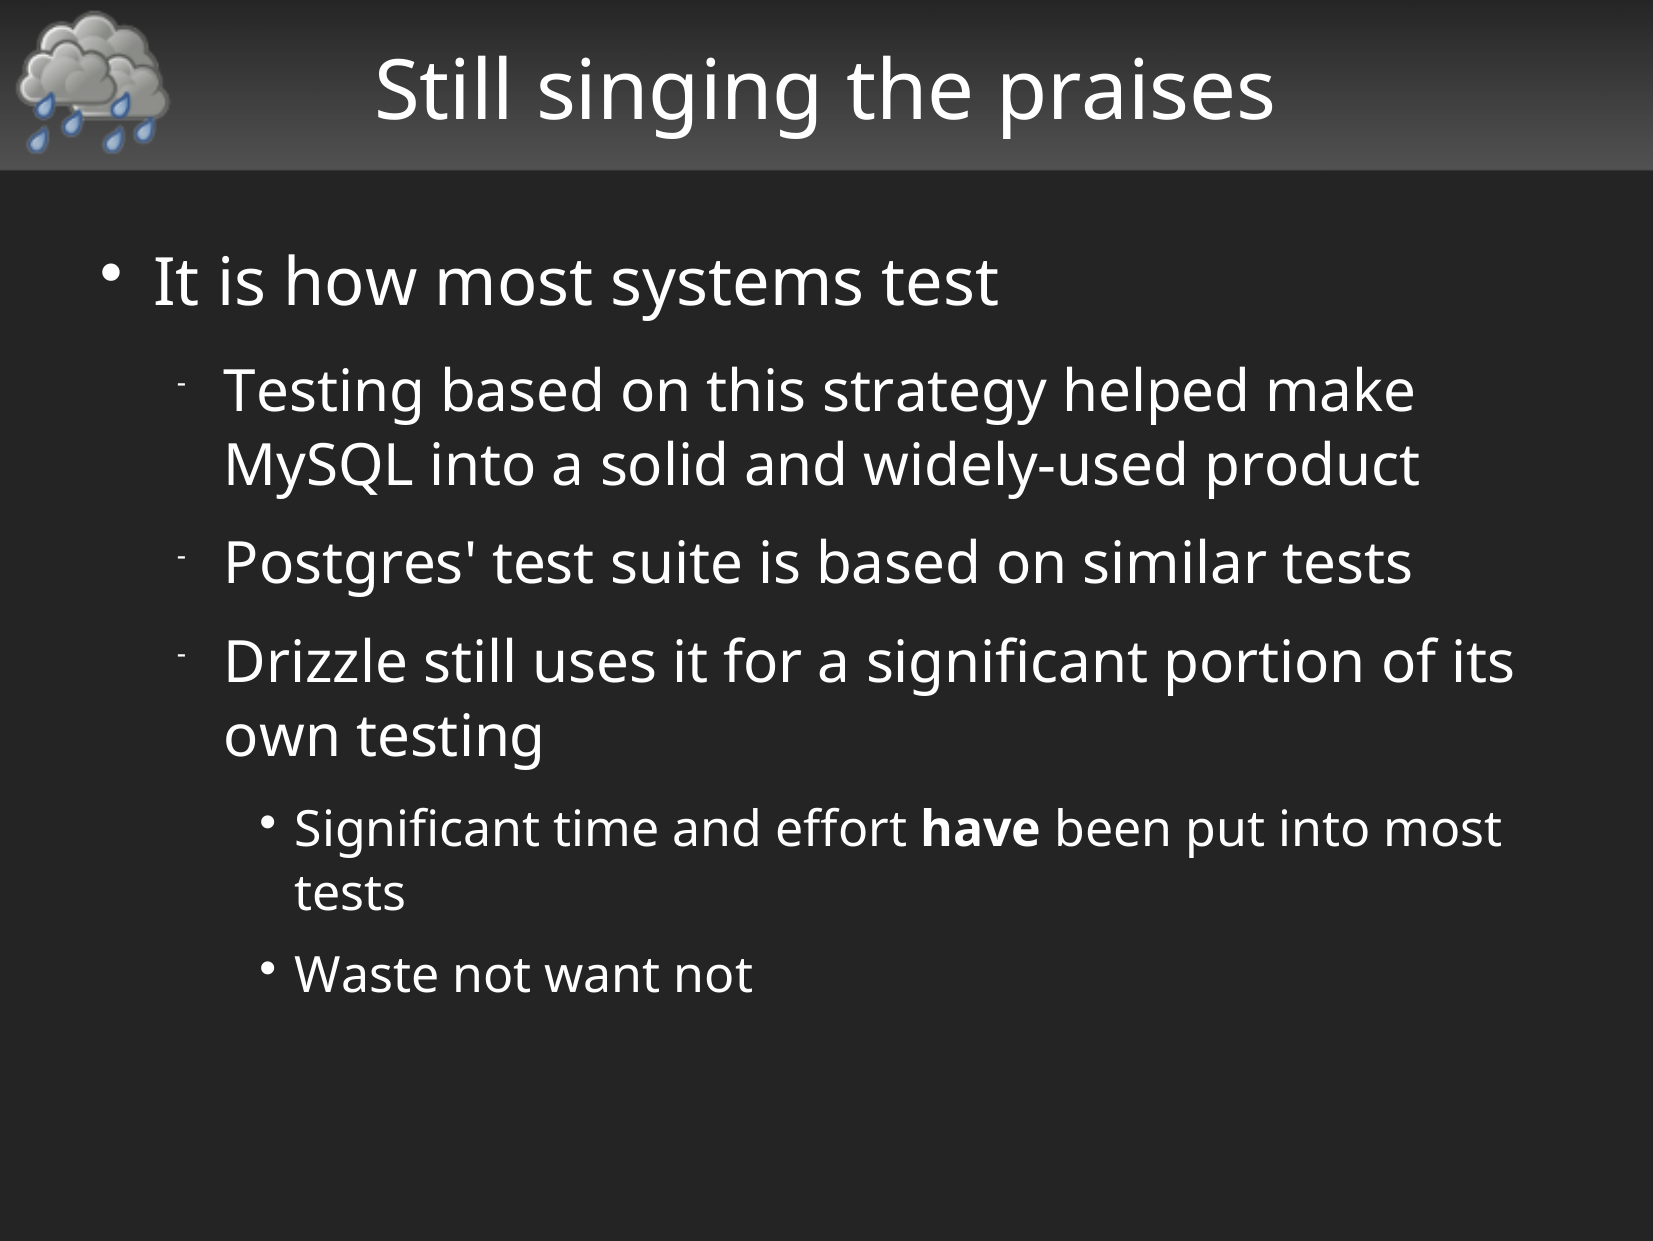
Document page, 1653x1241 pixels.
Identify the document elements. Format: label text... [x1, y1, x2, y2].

picture [0, 0, 1653, 1241]
title Still singing the praises [82, 39, 1570, 137]
list It is how most systems test Testing based on this strategy helped make MySQL into a solid and widely-used product Postgres' test suite is based on similar tests Drizzle still uses it for a significant portion of its own testing Significant time and effort have been put into most tests Waste not want not [82, 236, 1570, 1042]
